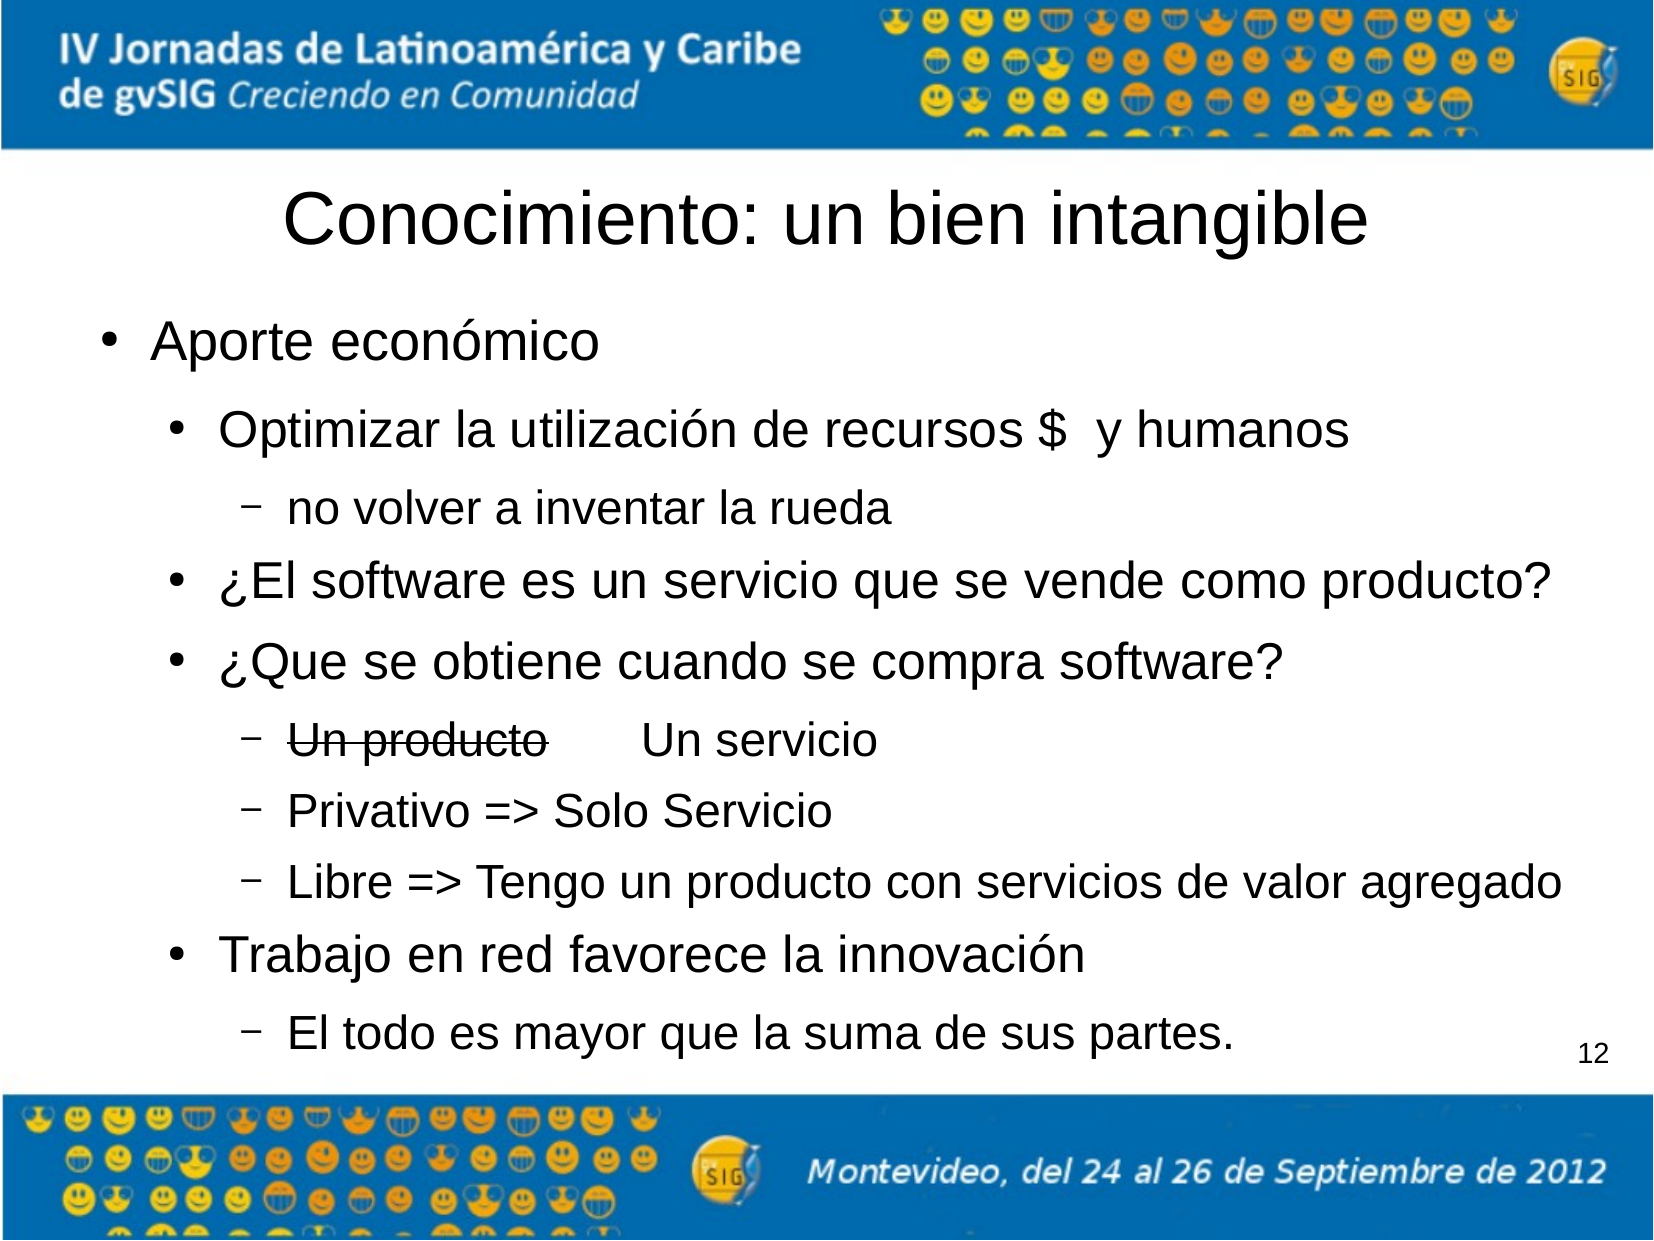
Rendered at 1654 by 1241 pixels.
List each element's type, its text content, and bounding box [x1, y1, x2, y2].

list Aporte económico Optimizar la utilización de recursos $ y humanos no volver a inventar la rueda ¿El software es un servicio que se vende como producto? ¿Que se obtiene cuando se compra software? Un producto Un servicio Privativo => Solo Servicio Libre => Tengo un producto con servicios de valor agregado Trabajo en red favorece la innovación El todo es mayor que la suma de sus partes. [82, 309, 1571, 1070]
picture [0, 0, 1654, 1240]
title Conocimiento: un bien intangible [82, 168, 1571, 269]
